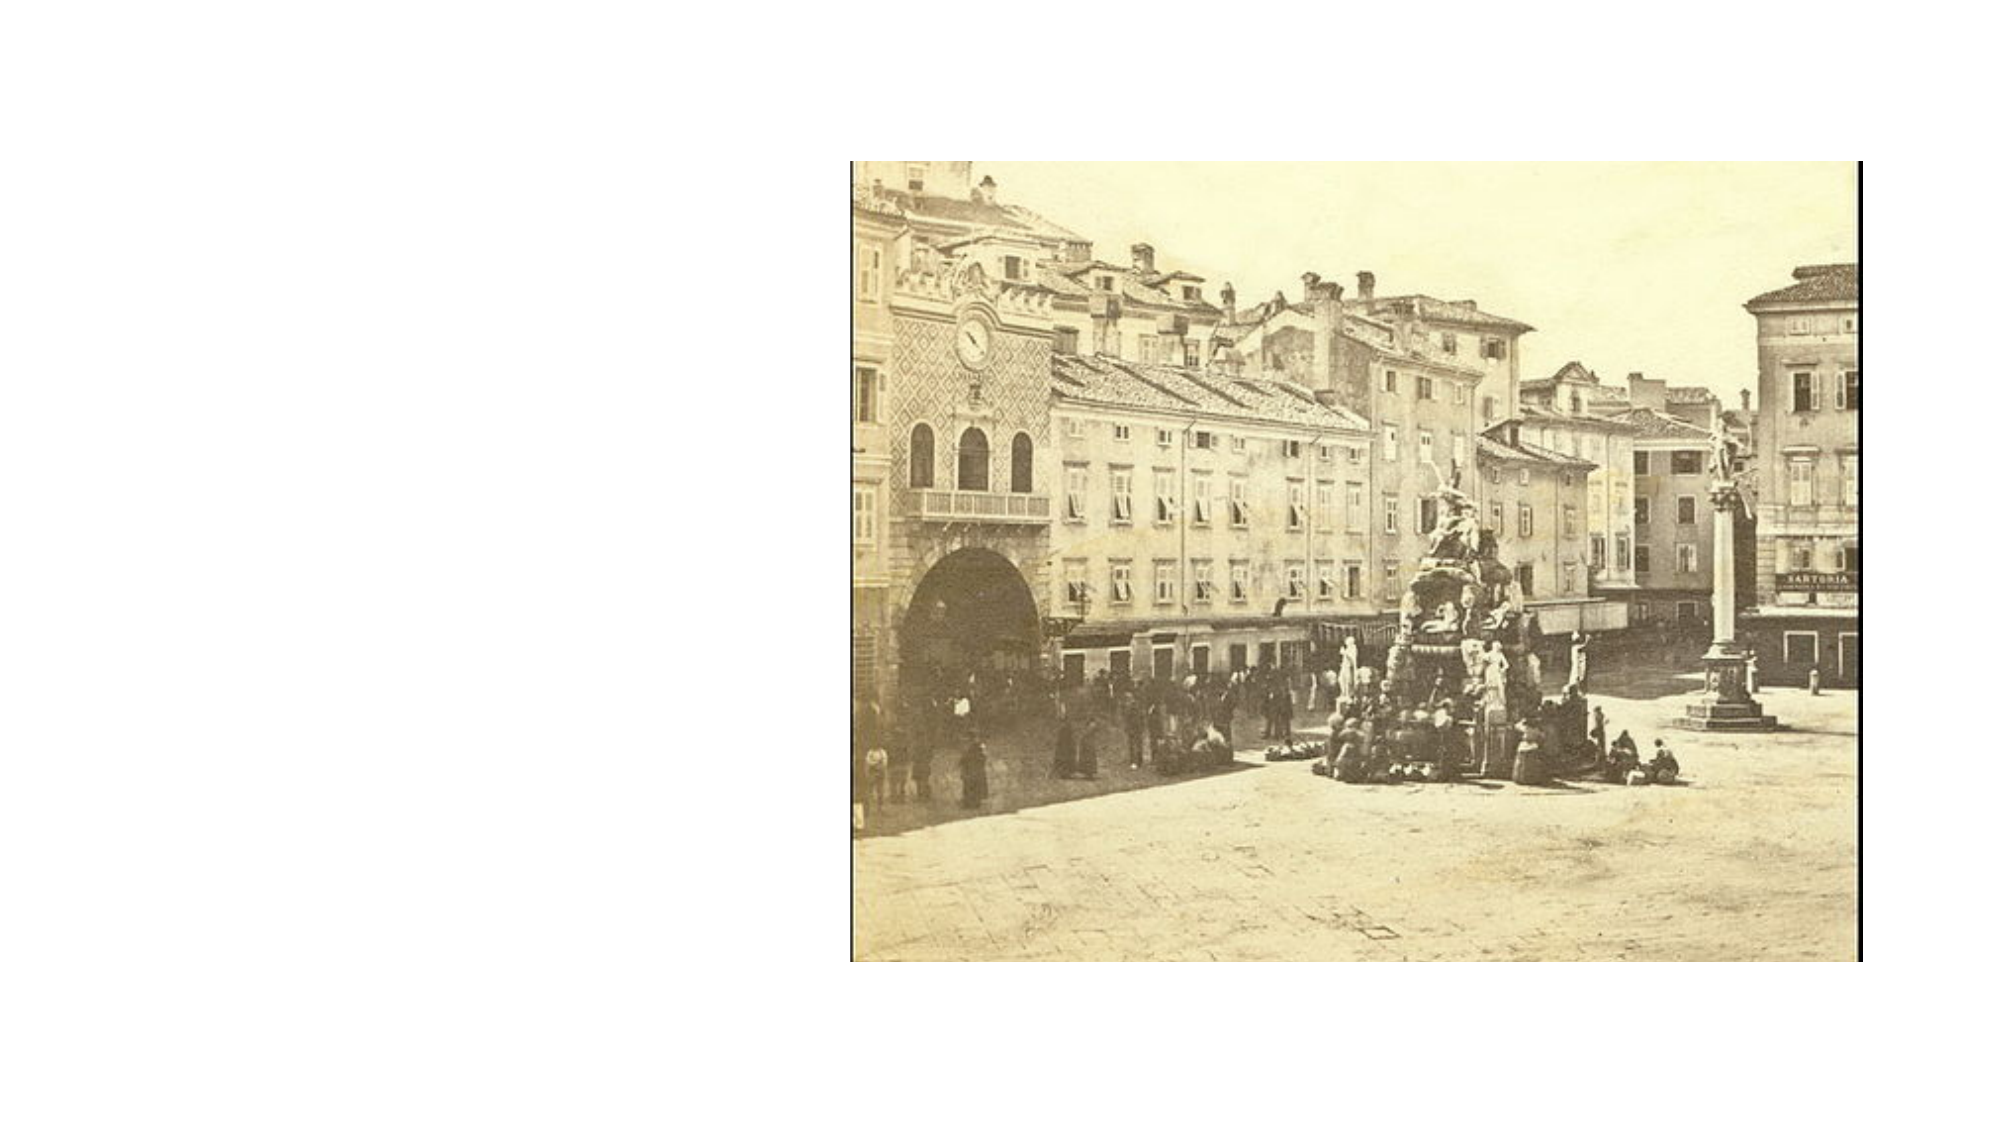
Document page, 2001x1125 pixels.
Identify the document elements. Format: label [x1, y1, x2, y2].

picture [850, 161, 1863, 962]
